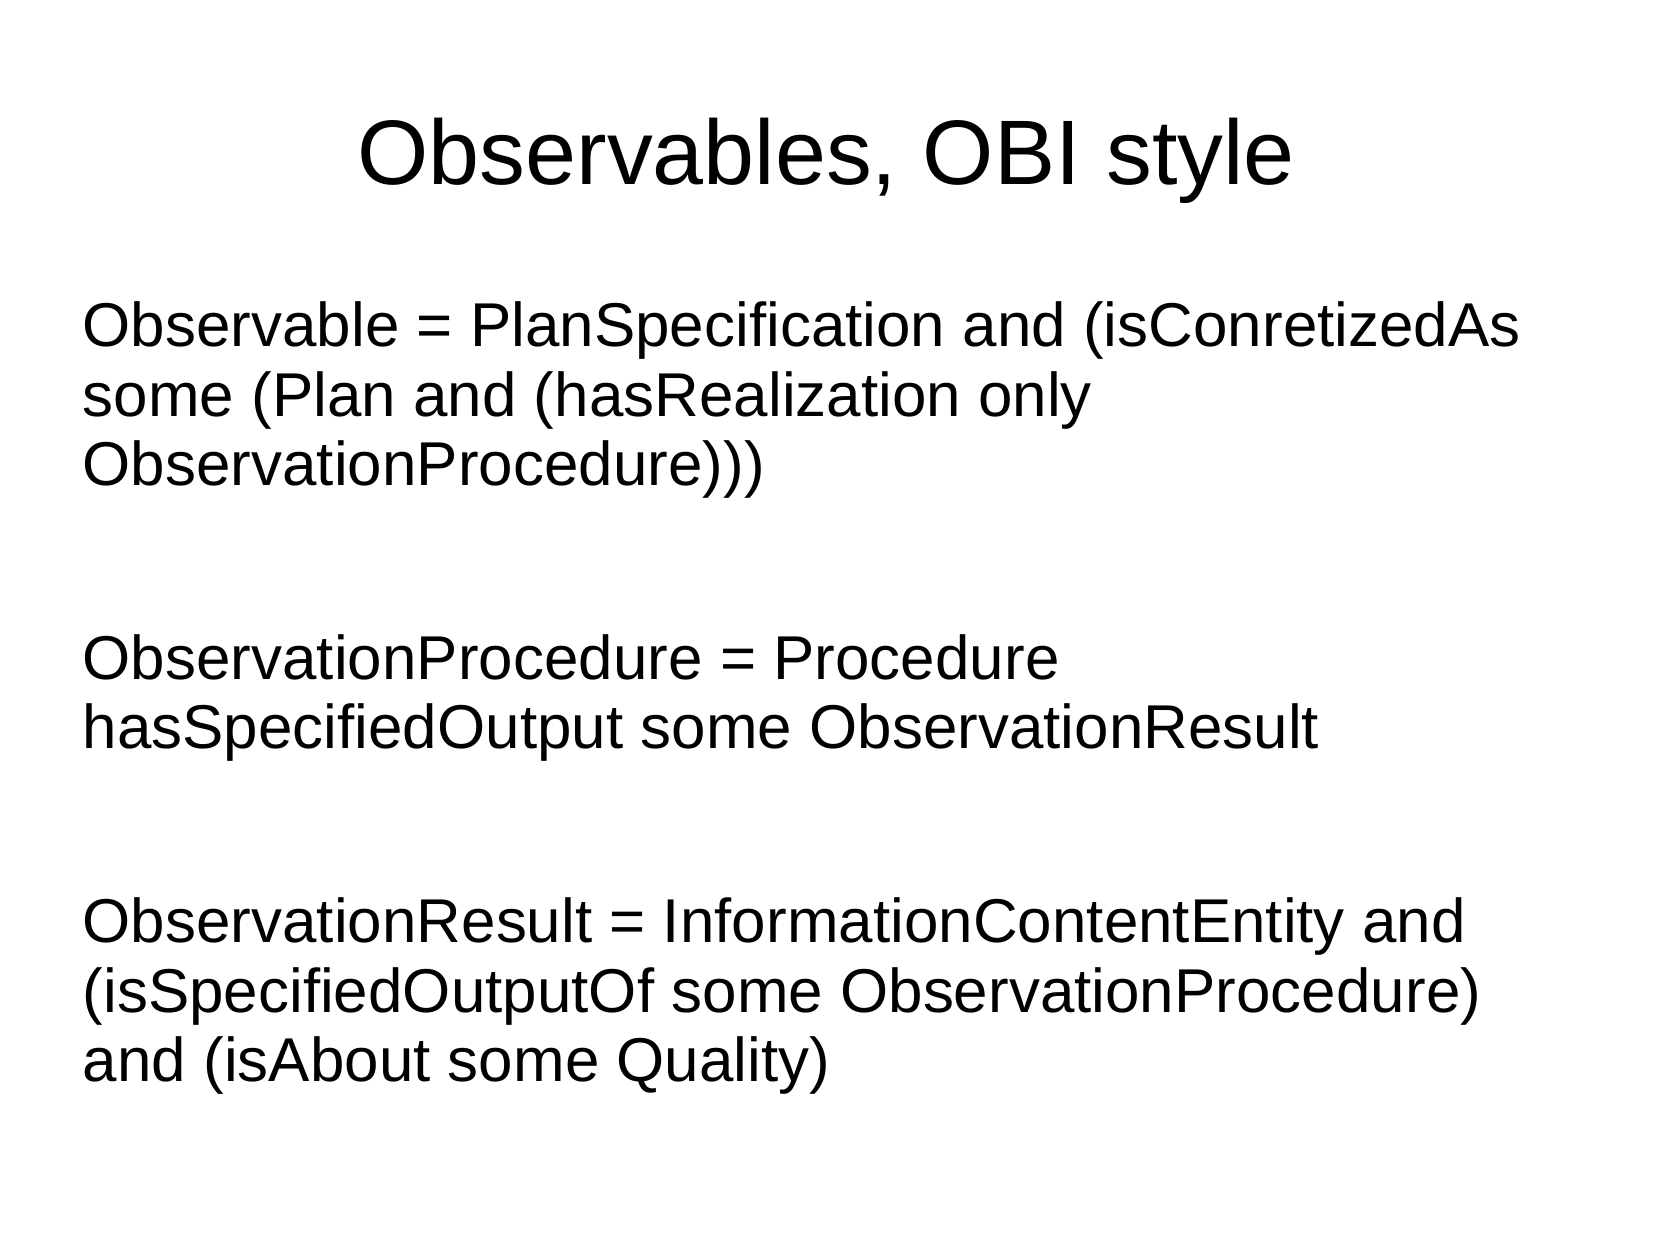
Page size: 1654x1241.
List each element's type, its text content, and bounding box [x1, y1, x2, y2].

list Observable = PlanSpecification and (isConretizedAs some (Plan and (hasRealization only ObservationProcedure))) ObservationProcedure = Procedure hasSpecifiedOutput some ObservationResult ObservationResult = InformationContentEntity and (isSpecifiedOutputOf some ObservationProcedure) and (isAbout some Quality) [82, 290, 1571, 1109]
title Observables, OBI style [82, 49, 1571, 257]
